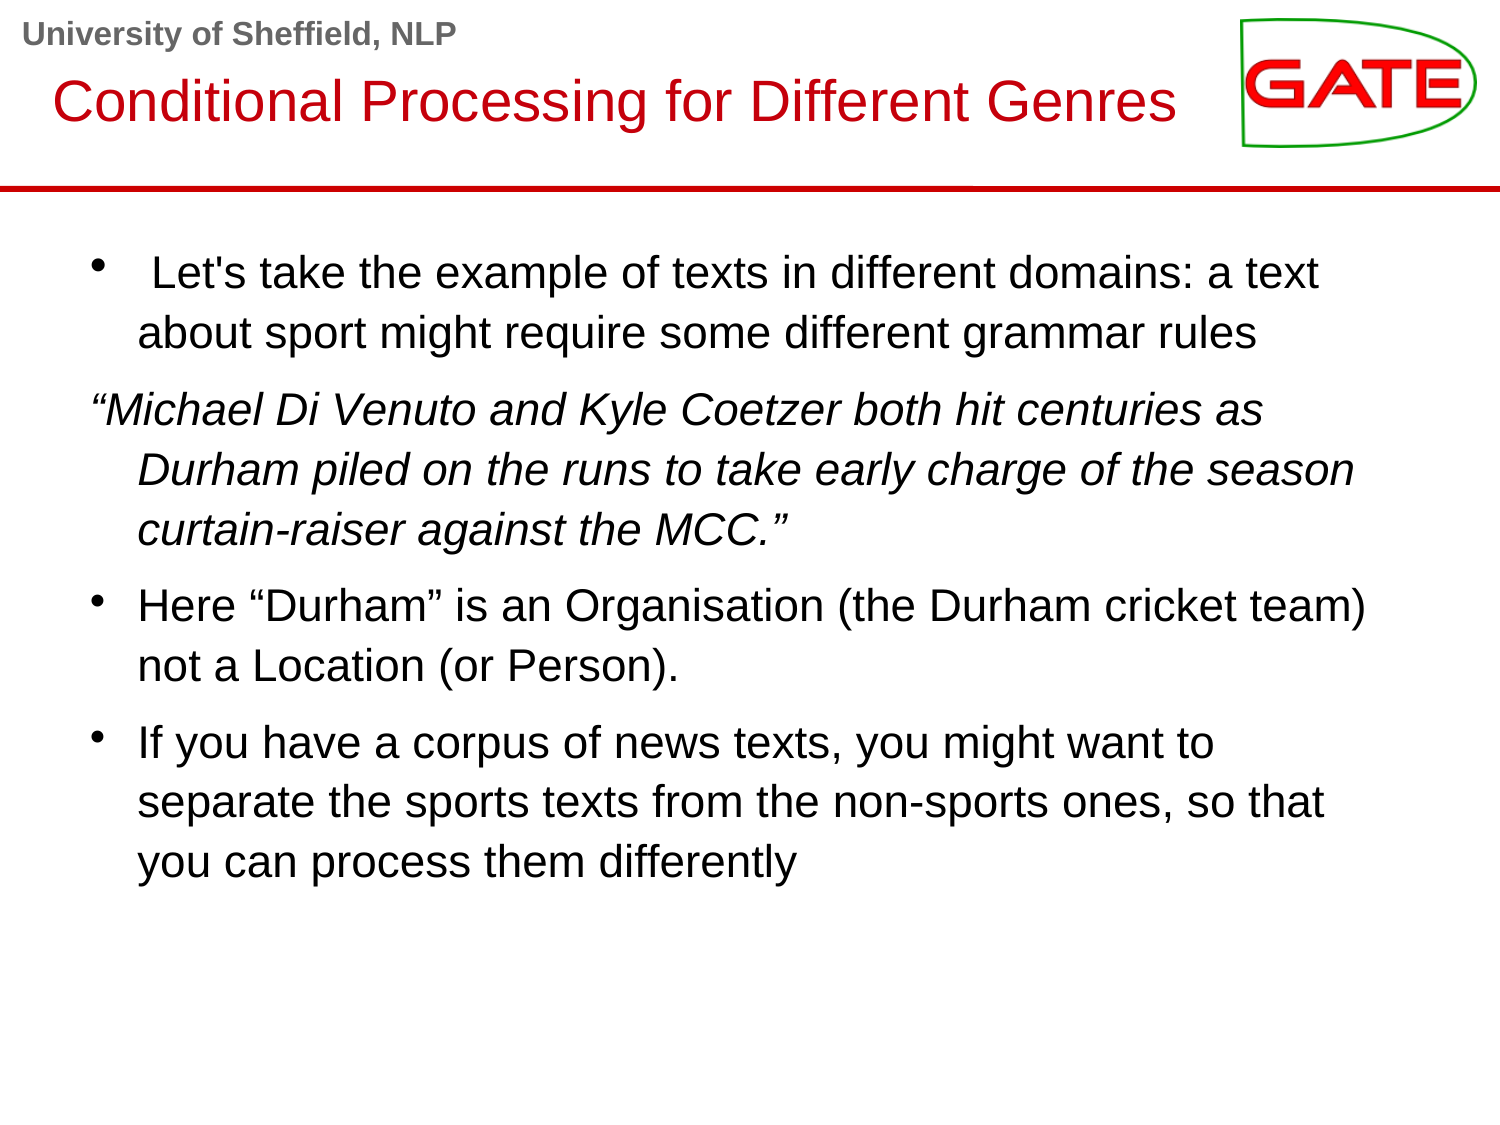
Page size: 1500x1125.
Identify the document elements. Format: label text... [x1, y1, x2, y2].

list Let's take the example of texts in different domains: a text about sport might require some different grammar rules “Michael Di Venuto and Kyle Coetzer both hit centuries as Durham piled on the runs to take early charge of the season curtain-raiser against the MCC.” Here “Durham” is an Organisation (the Durham cricket team) not a Location (or Person). If you have a corpus of news texts, you might want to separate the sports texts from the non-sports ones, so that you can process them differently [74, 224, 1419, 1108]
title Conditional Processing for Different Genres [37, 0, 1381, 197]
picture [1381, 18, 1477, 148]
